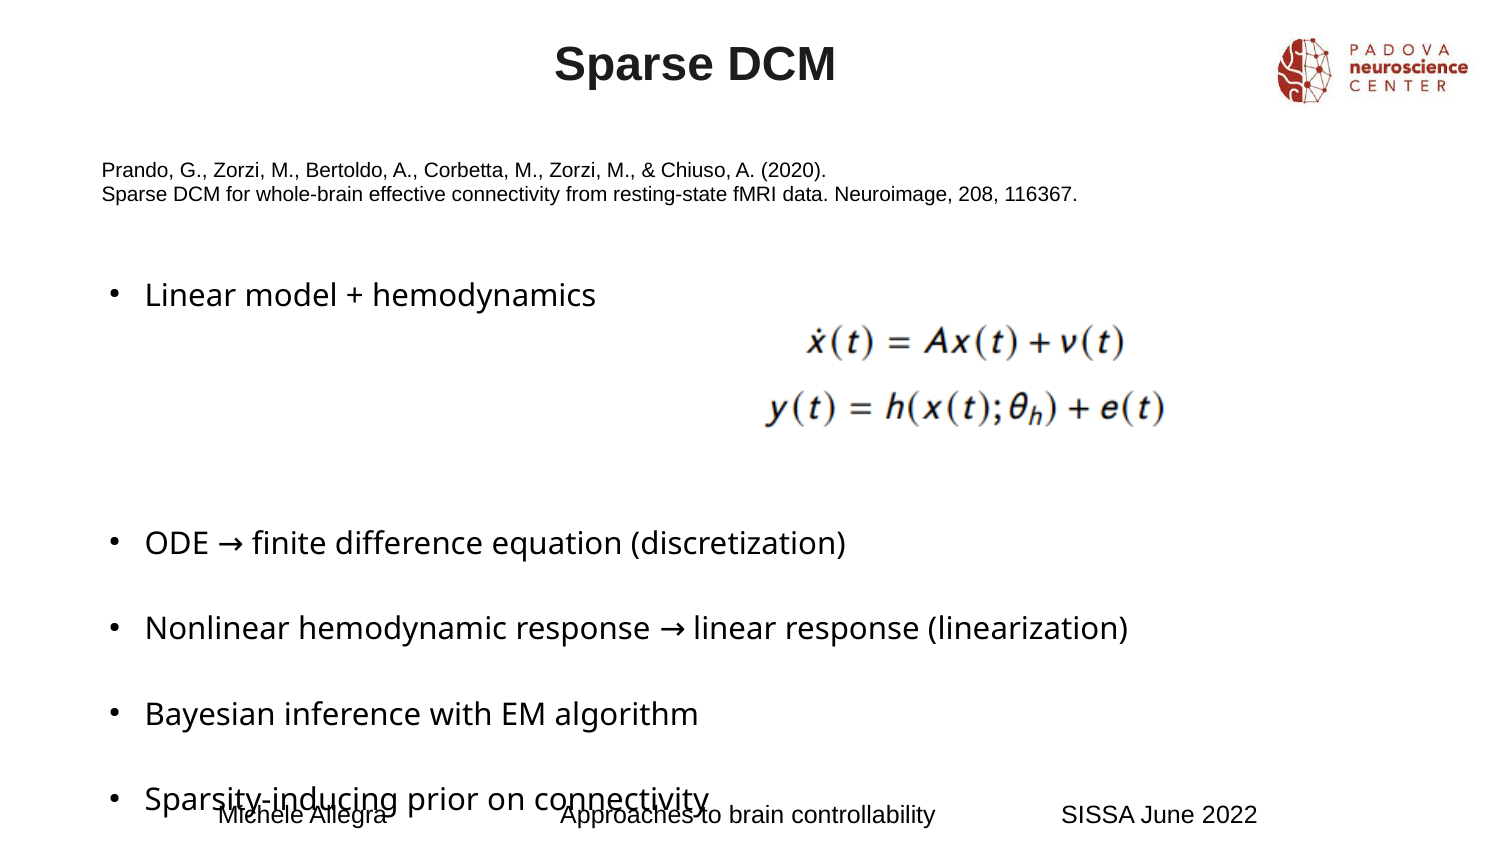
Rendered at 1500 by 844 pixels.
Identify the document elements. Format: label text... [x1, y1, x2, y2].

text_box Prando, G., Zorzi, M., Bertoldo, A., Corbetta, M., Zorzi, M., & Chiuso, A. (2020). Sparse DCM for whole-brain effective connectivity from resting-state fMRI data. Neuroimage, 208, 116367. [86, 151, 1252, 237]
text_box Michele Allegra Approaches to brain controllability SISSA June 2022 [64, 788, 1415, 840]
text_box Linear model + hemodynamics ODE → finite difference equation (discretization) Nonlinear hemodynamic response → linear response (linearization) Bayesian inference with EM algorithm Sparsity-inducing prior on connectivity [94, 265, 1335, 747]
picture [1268, 10, 1476, 123]
picture [699, 281, 1223, 466]
text_box Sparse DCM [15, 38, 1376, 141]
